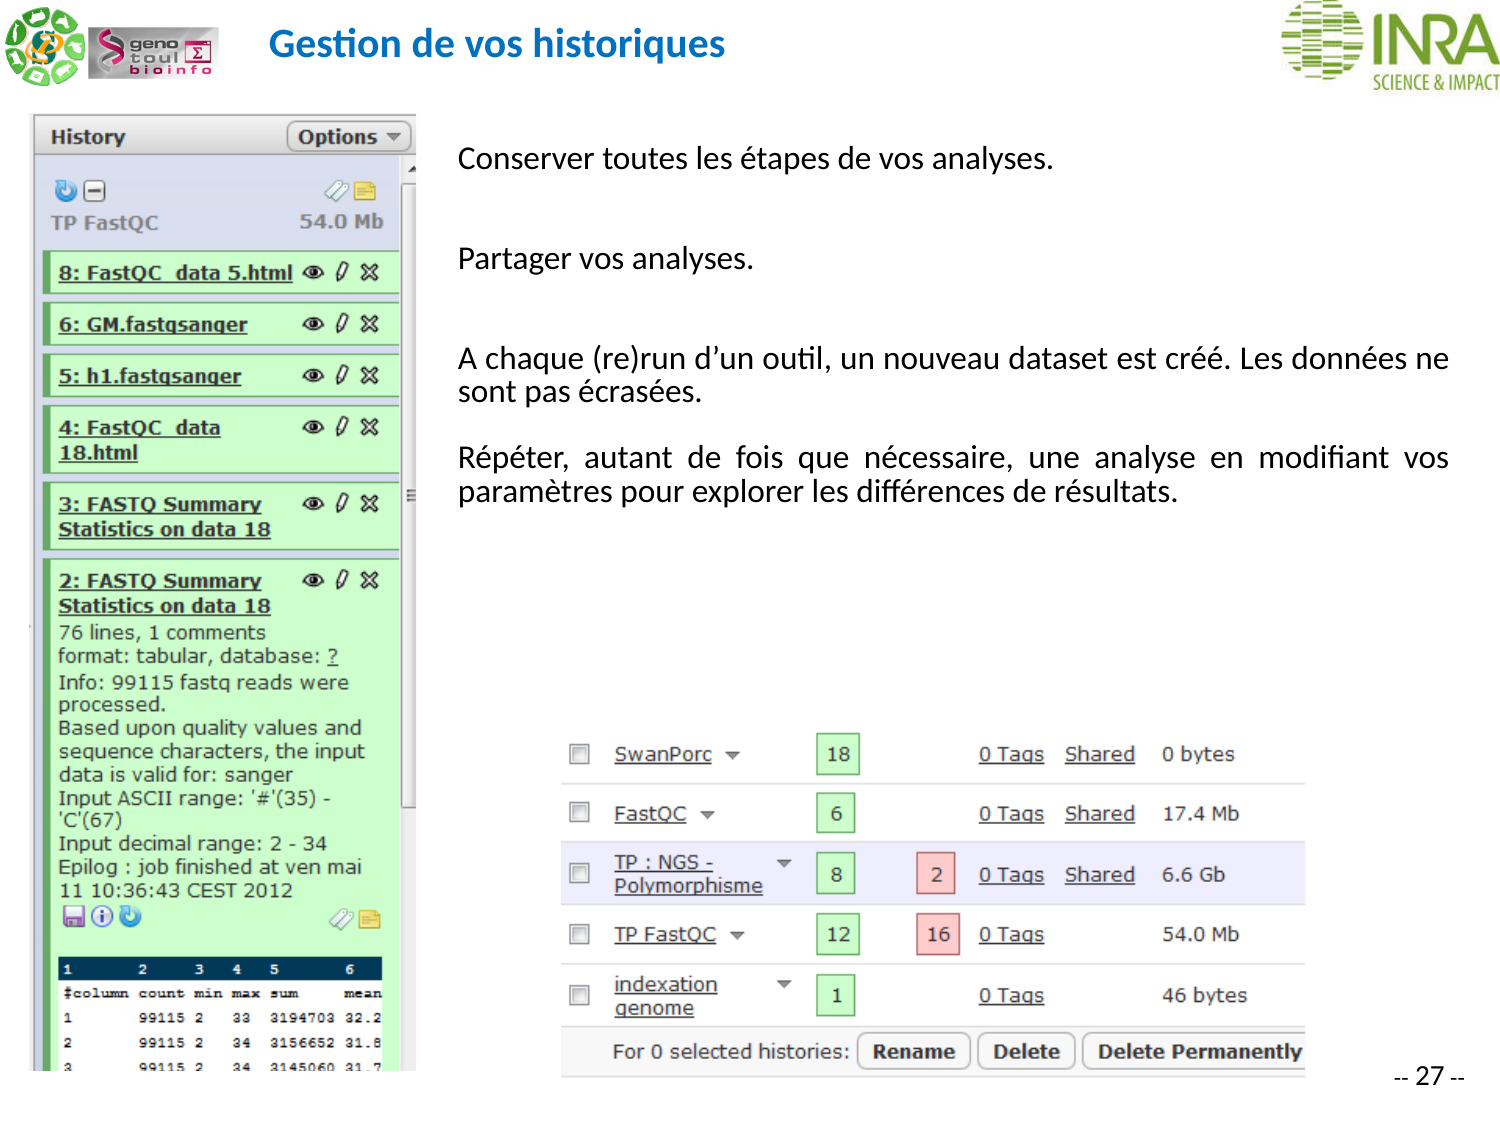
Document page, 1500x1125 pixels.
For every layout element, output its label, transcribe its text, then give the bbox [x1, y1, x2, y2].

picture [561, 727, 1306, 1090]
picture [29, 113, 417, 1071]
text_box Conserver toutes les étapes de vos analyses. Partager vos analyses. A chaque (re)run d’un outil, un nouveau dataset est créé. Les données ne sont pas écrasées. Répéter, autant de fois que nécessaire, une analyse en modifiant vos paramètres pour explorer les différences de résultats. [442, 137, 1500, 601]
picture [88, 27, 219, 79]
text_box Gestion de vos historiques [253, 19, 1270, 86]
picture [1281, 0, 1500, 110]
picture [5, 7, 85, 86]
